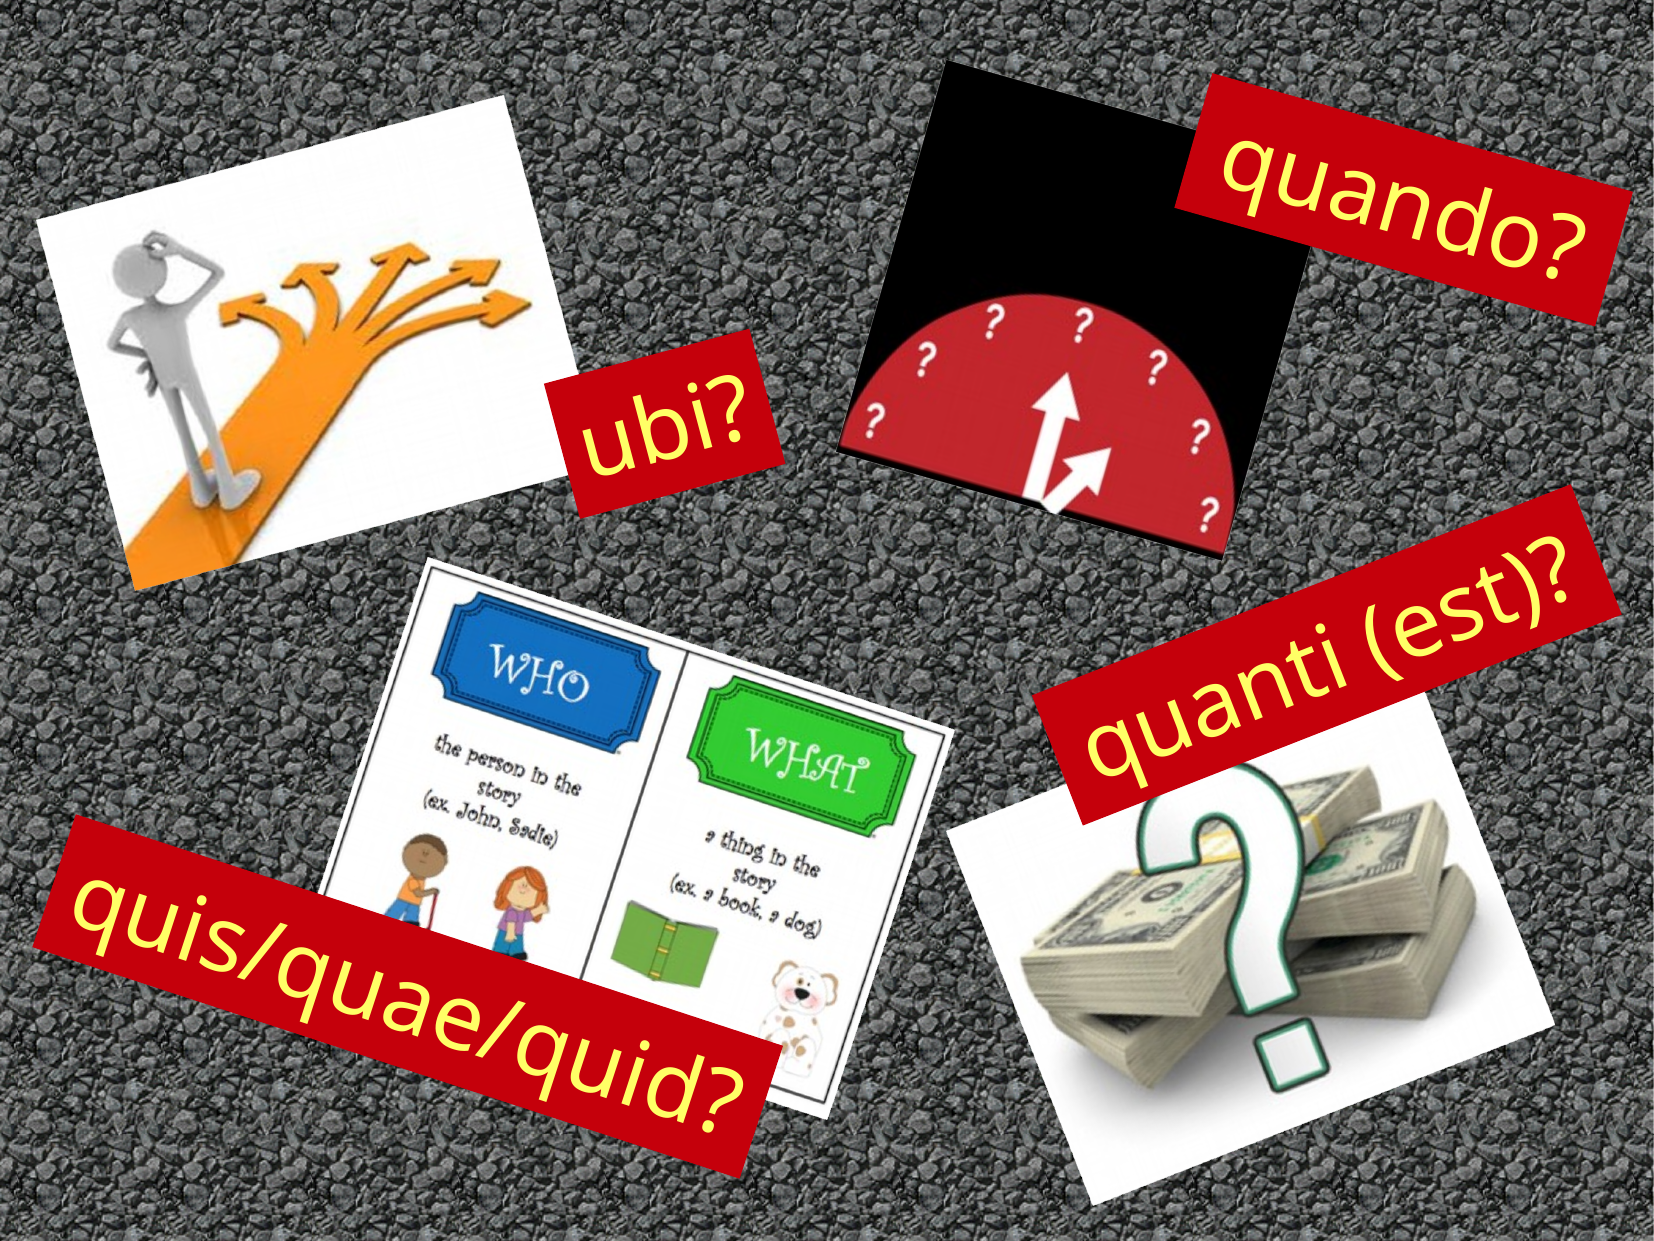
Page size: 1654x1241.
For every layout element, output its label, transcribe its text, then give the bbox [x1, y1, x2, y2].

text_box quis/quae/quid? [35, 814, 784, 1170]
picture [0, 0, 1654, 1241]
text_box ubi? [543, 328, 783, 510]
text_box quanti (est)? [1031, 484, 1619, 817]
text_box quando? [1177, 73, 1633, 317]
